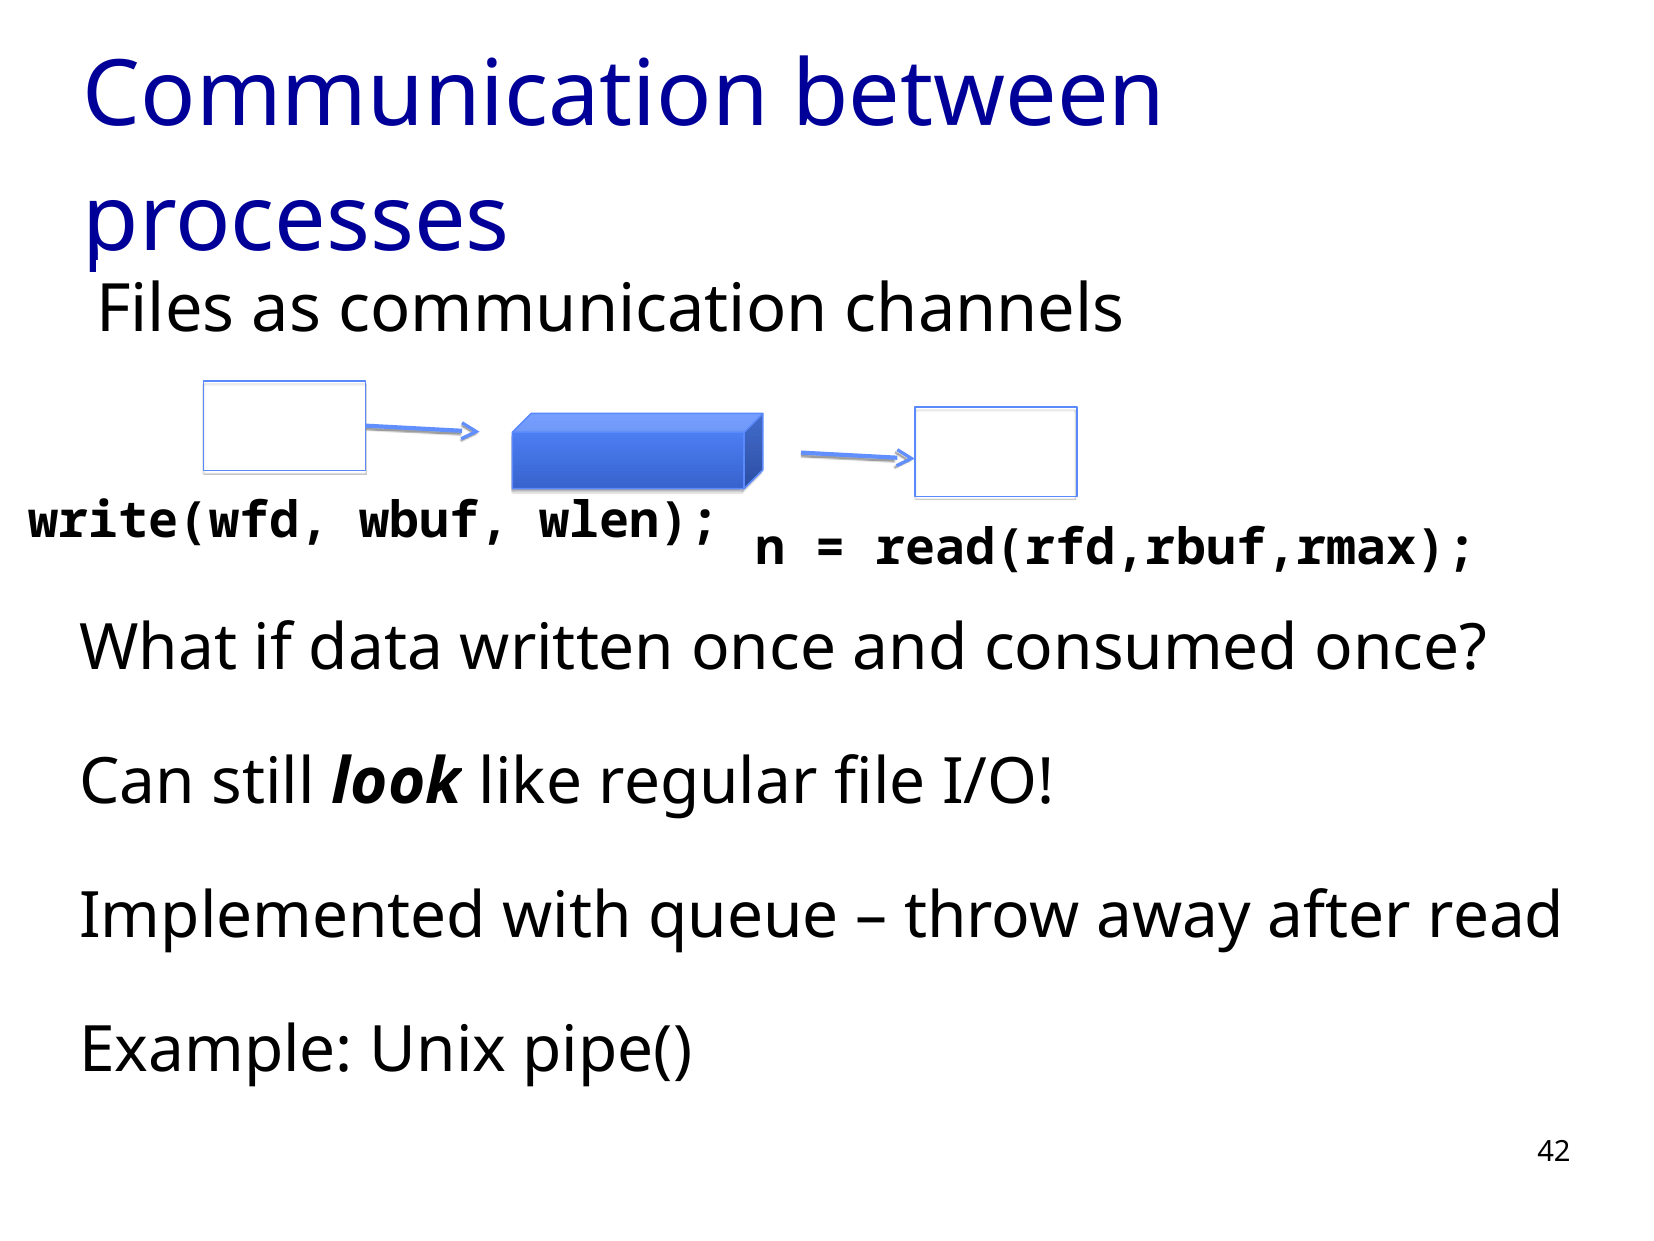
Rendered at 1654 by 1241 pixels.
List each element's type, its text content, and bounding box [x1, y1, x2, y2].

text_box [512, 415, 763, 489]
text_box write(wfd, wbuf, wlen); [14, 480, 781, 555]
text_box n = read(rfd,rbuf,rmax); [741, 507, 1499, 582]
title Communication between processes [82, 49, 1571, 257]
list What if data written once and consumed once? Can still look like regular file I/O! Implemented with queue – throw away after read Example: Unix pipe() [79, 605, 1591, 1141]
list Files as communication channels [60, 260, 1571, 376]
